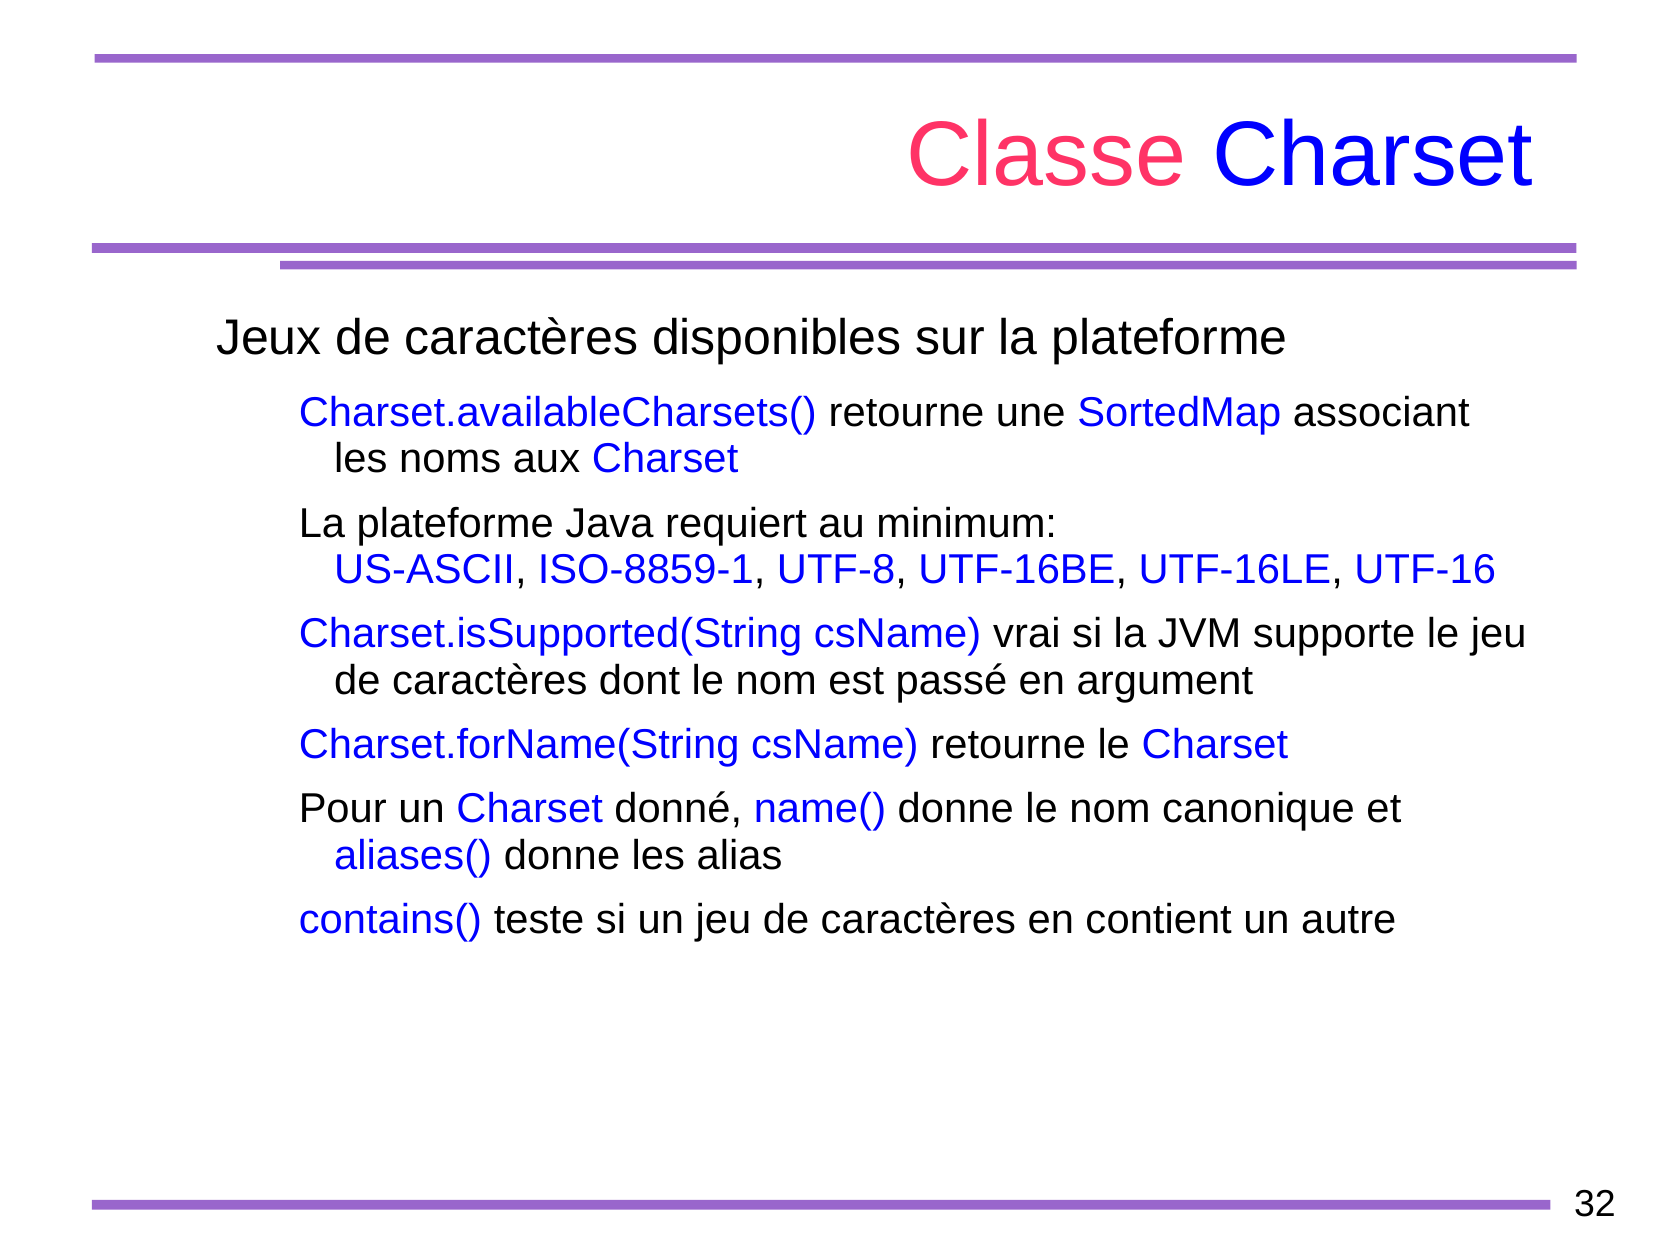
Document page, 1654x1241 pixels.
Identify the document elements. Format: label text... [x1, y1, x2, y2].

list Jeux de caractères disponibles sur la plateforme Charset.availableCharsets() retourne une SortedMap associant les noms aux Charset La plateforme Java requiert au minimum: US-ASCII, ISO-8859-1, UTF-8, UTF-16BE, UTF-16LE, UTF-16 Charset.isSupported(String csName) vrai si la JVM supporte le jeu de caractères dont le nom est passé en argument Charset.forName(String csName) retourne le Charset Pour un Charset donné, name() donne le nom canonique et aliases() donne les alias contains() teste si un jeu de caractères en contient un autre [121, 309, 1534, 1162]
title Classe Charset [121, 49, 1534, 257]
